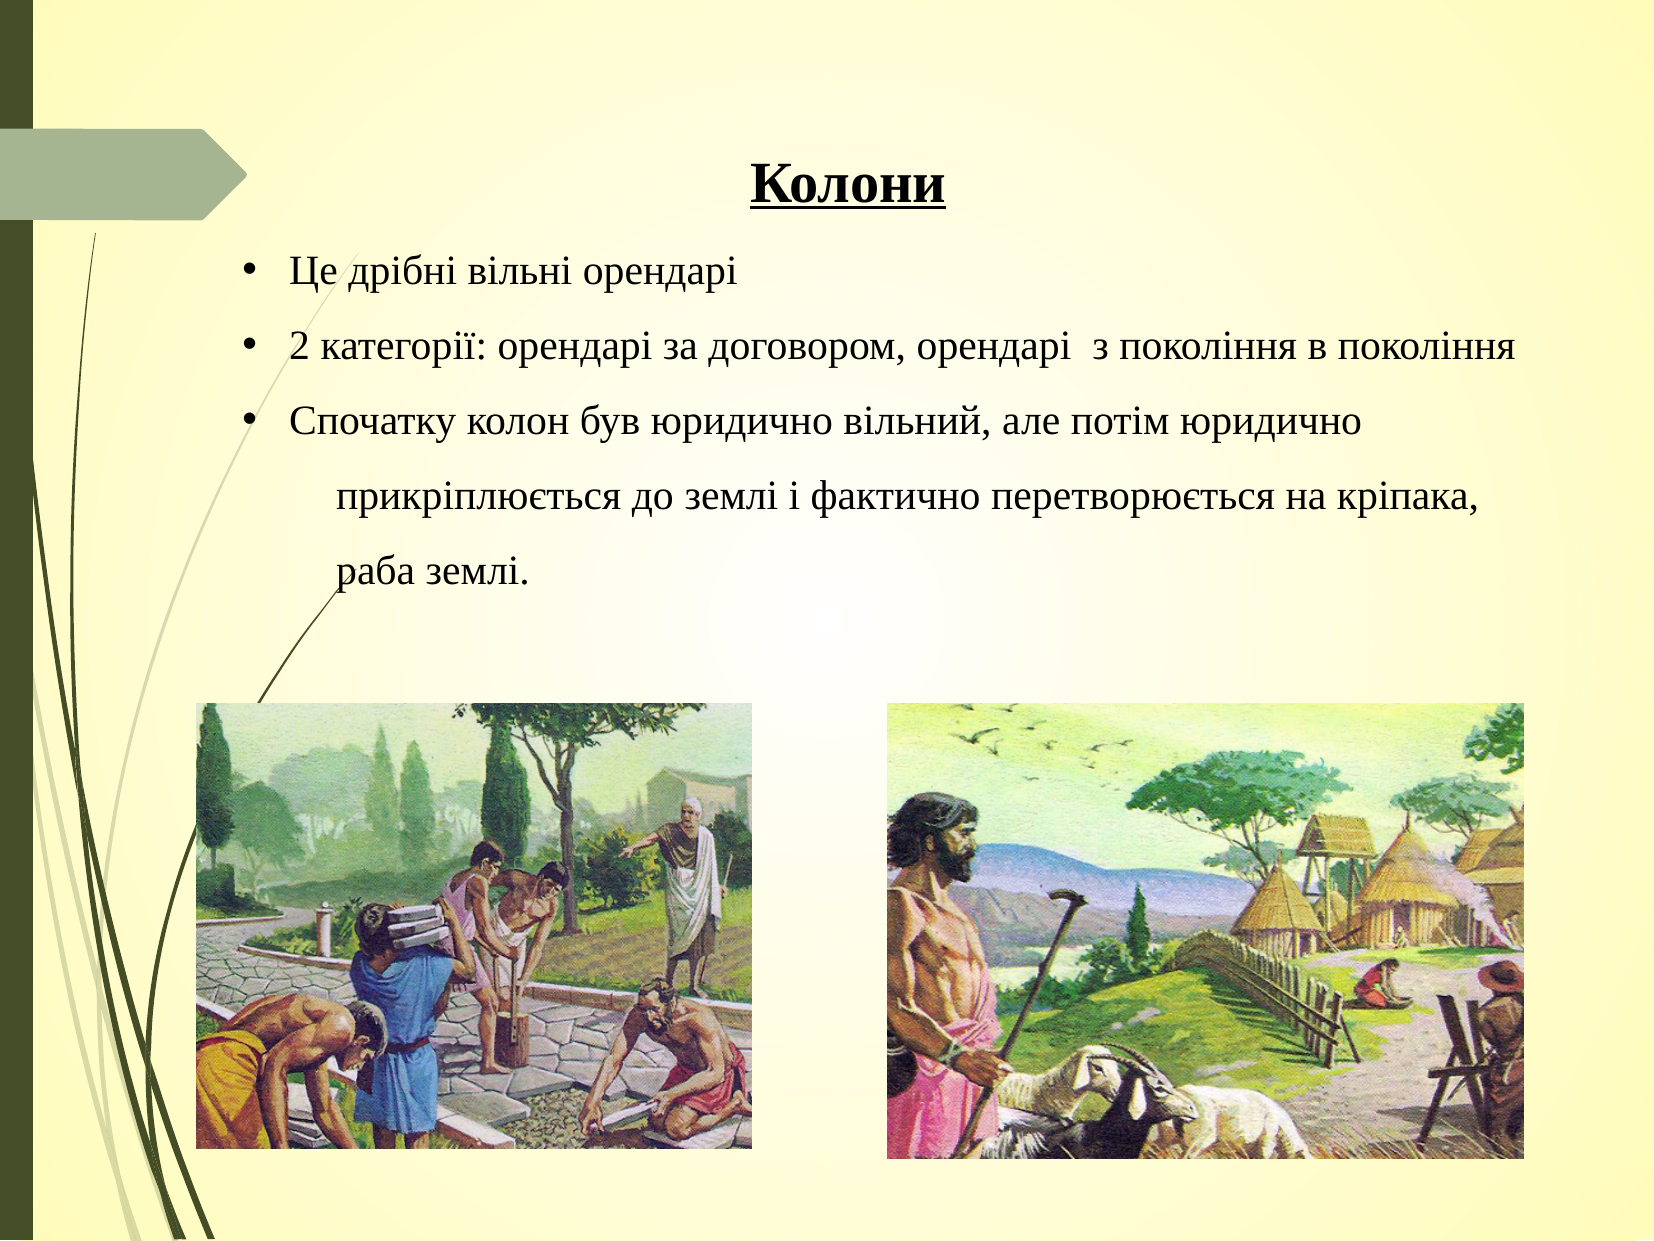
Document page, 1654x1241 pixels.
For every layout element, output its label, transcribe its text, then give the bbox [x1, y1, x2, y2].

picture [196, 703, 752, 1149]
text_box Колони [735, 102, 962, 210]
picture [887, 703, 1524, 1159]
text_box Це дрібні вільні орендарі 2 категорії: орендарі за договором, орендарі з покоління в покоління Спочатку колон був юридично вільний, але потім юридично прикріплюється до землі і фактично перетворюється на кріпака, раба землі. [227, 210, 1548, 600]
